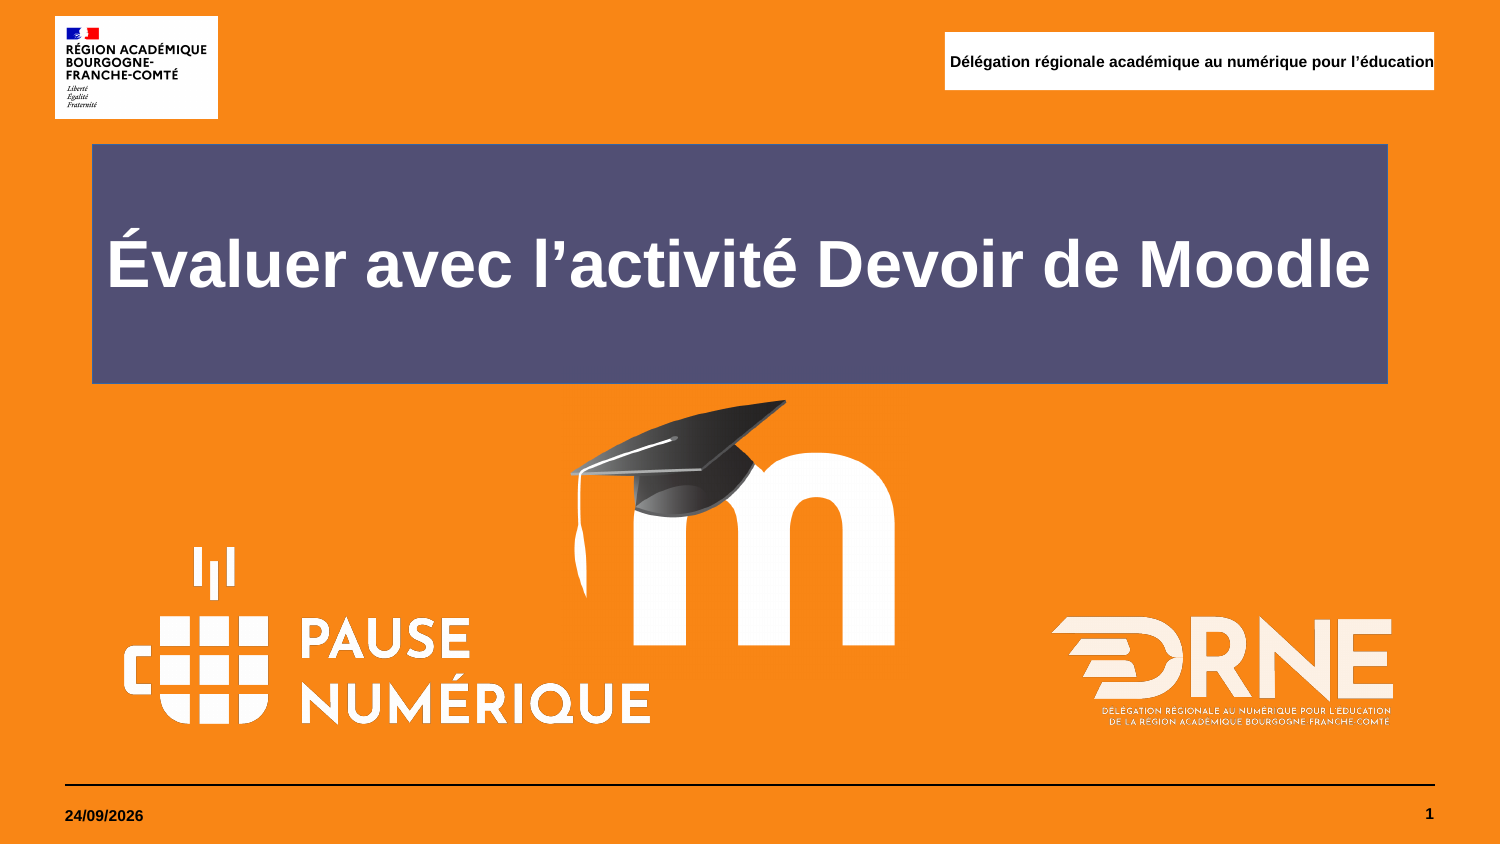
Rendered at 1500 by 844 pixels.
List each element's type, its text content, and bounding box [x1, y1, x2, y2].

picture [55, 16, 218, 119]
text_box 23/04/2023 [64, 787, 251, 843]
picture [124, 384, 910, 725]
text_box Évaluer avec l’activité Devoir de Moodle [92, 144, 1388, 384]
picture [1051, 616, 1393, 725]
text_box <numéro> [1213, 784, 1435, 843]
text_box Délégation régionale académique au numérique pour l’éducation [944, 32, 1435, 91]
